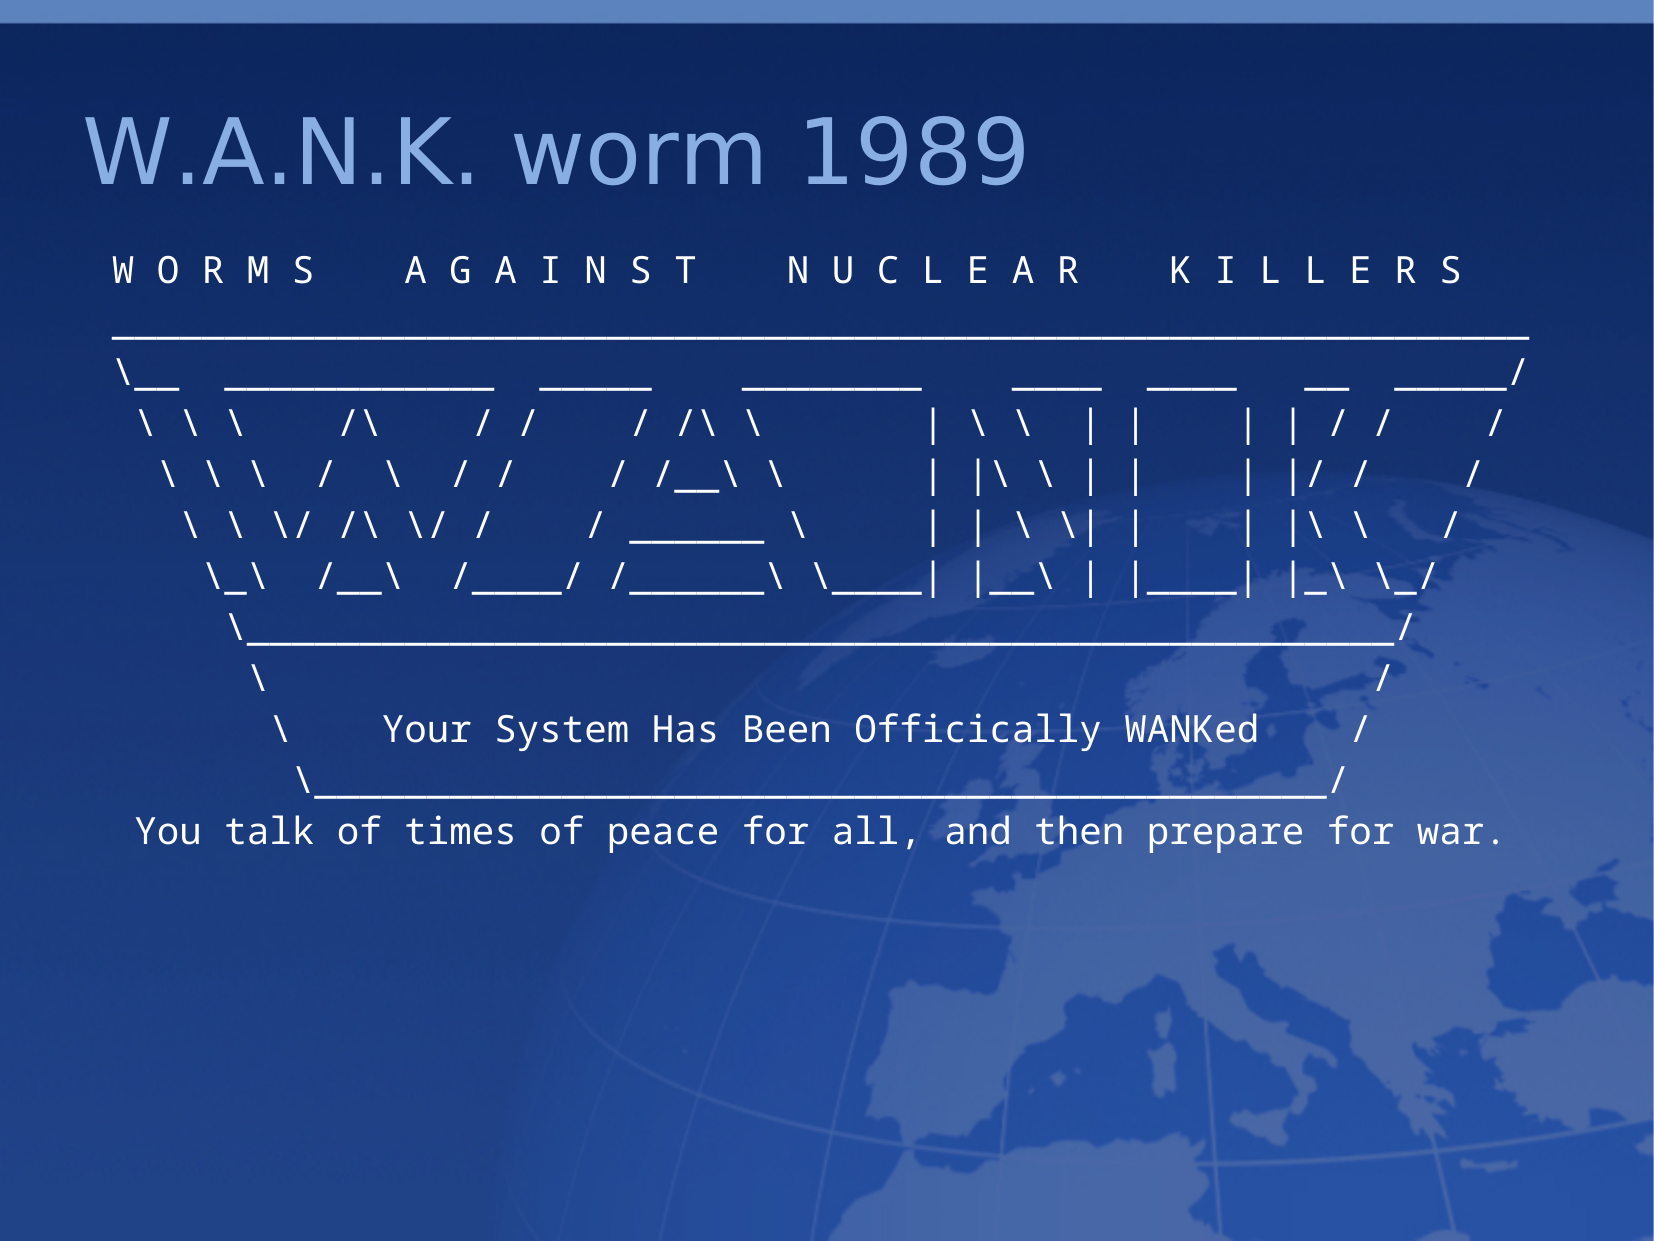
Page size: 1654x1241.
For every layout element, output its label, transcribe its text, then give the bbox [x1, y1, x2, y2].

picture [0, 0, 1654, 1241]
title W.A.N.K. worm 1989 [82, 49, 1571, 236]
text_box W O R M S A G A I N S T N U C L E A R K I L L E R S _______________________________________________________________ \__ ____________ _____ ________ ____ ____ __ _____/ \ \ \ /\ / / / /\ \ | \ \ | | | | / / / \ \ \ / \ / / / /__\ \ | |\ \ | | | |/ / / \ \ \/ /\ \/ / / ______ \ | | \ \| | | |\ \ / \_\ /__\ /____/ /______\ \____| |__\ | |____| |_\ \_/ \___________________________________________________/ \ / \ Your System Has Been Officically WANKed / \_____________________________________________/ You talk of times of peace for all, and then prepare for war. [29, 236, 1595, 1123]
